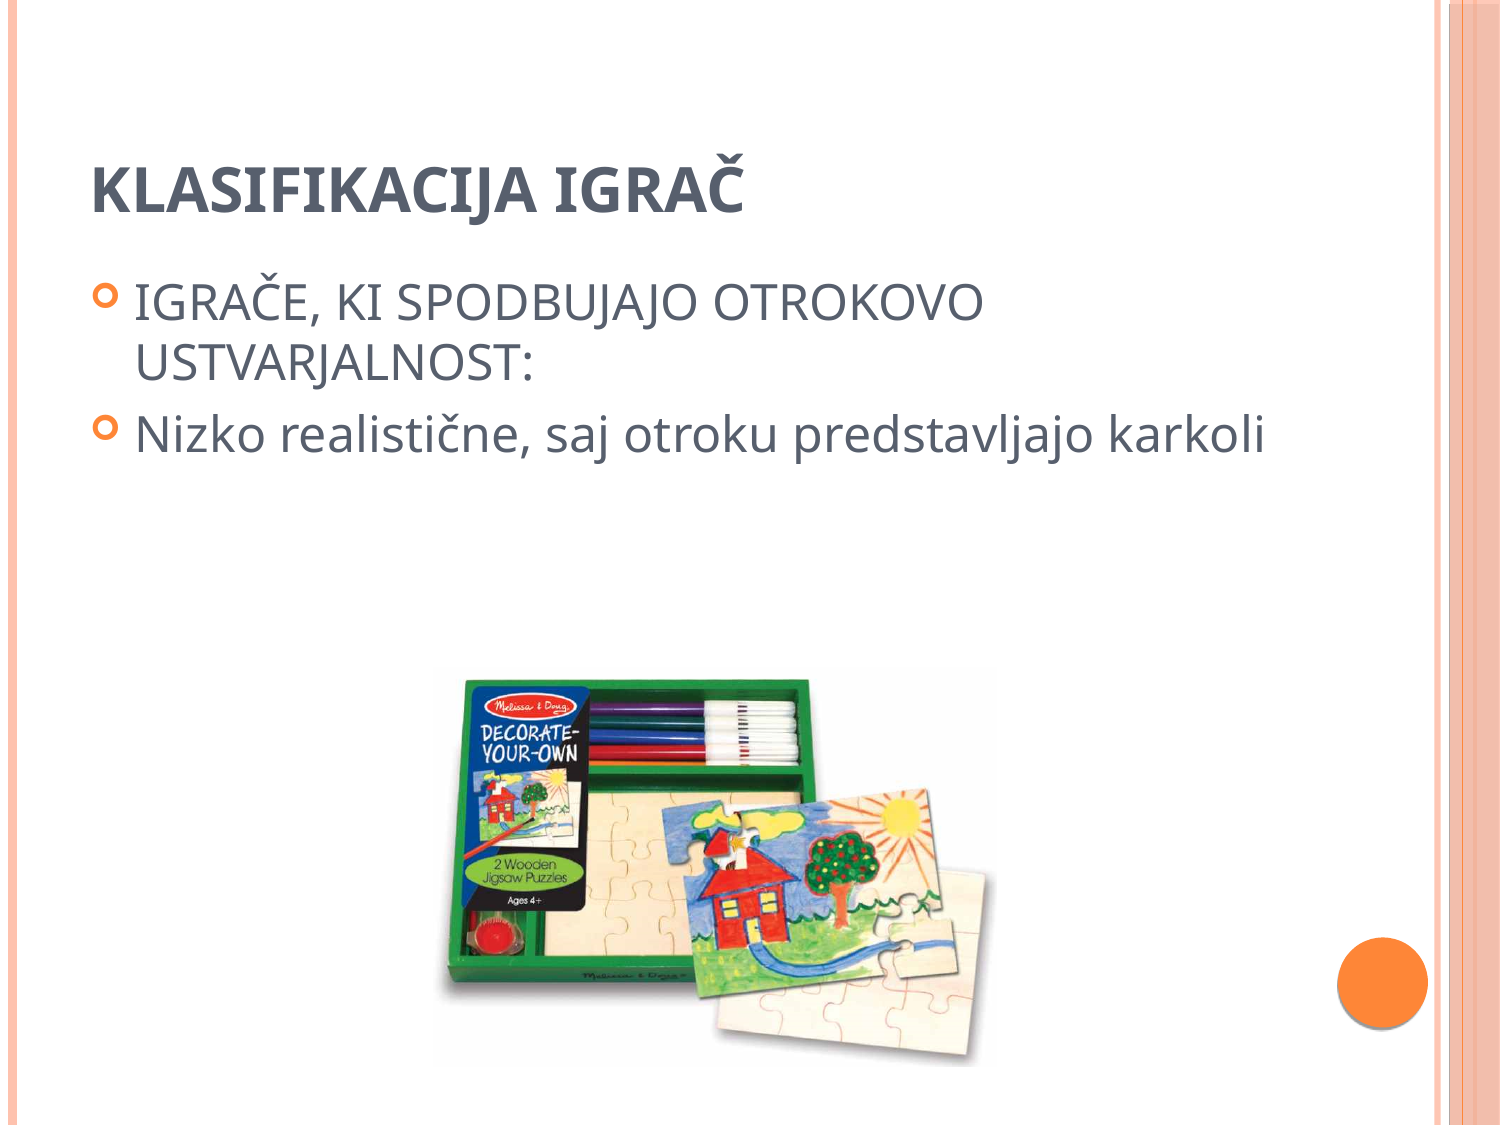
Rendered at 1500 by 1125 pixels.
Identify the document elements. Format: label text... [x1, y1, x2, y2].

picture [433, 667, 997, 1067]
list IGRAČE, KI SPODBUJAJO OTROKOVO USTVARJALNOST: Nizko realistične, saj otroku predstavljajo karkoli [75, 262, 1300, 1062]
title KLASIFIKACIJA IGRAČ [75, 45, 1300, 233]
